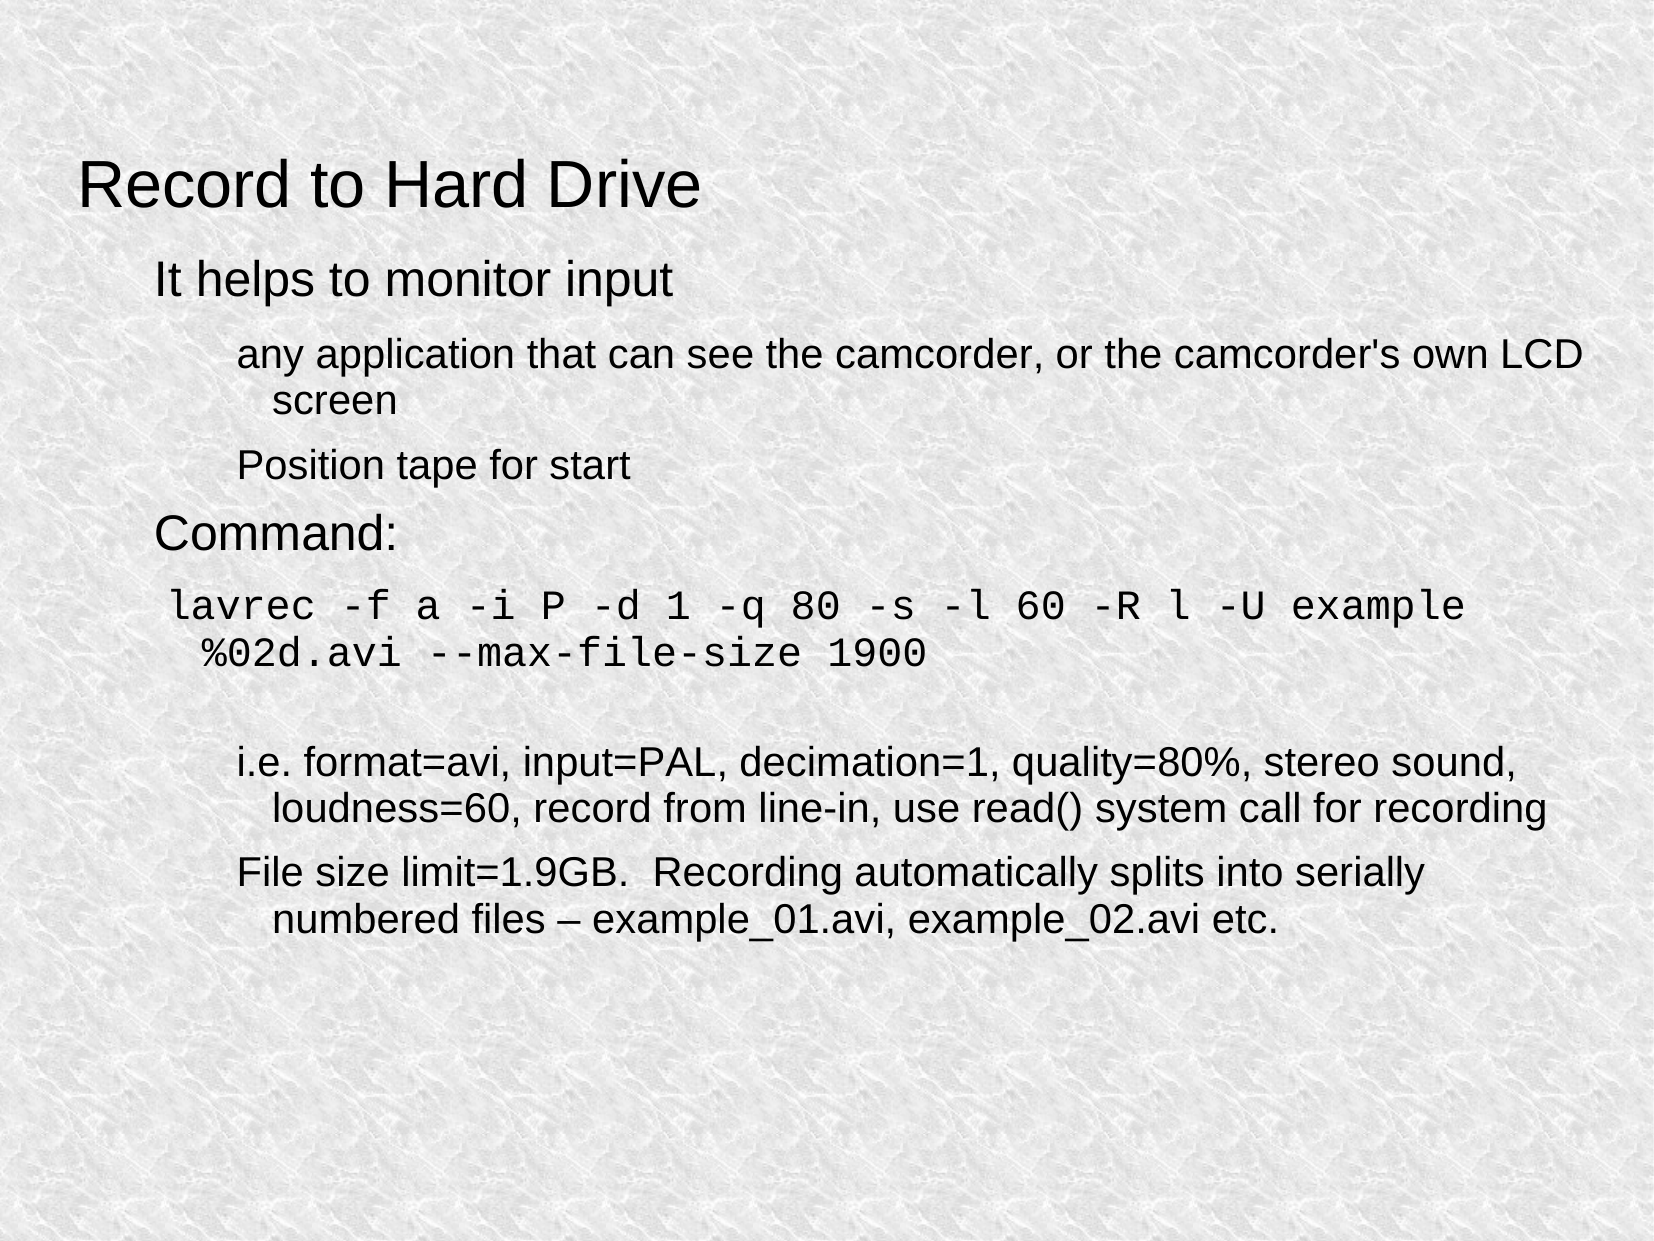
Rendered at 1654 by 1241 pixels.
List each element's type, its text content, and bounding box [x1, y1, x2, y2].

list Record to Hard Drive It helps to monitor input any application that can see the camcorder, or the camcorder's own LCD screen Position tape for start Command: lavrec -f a -i P -d 1 -q 80 -s -l 60 -R l -U example%02d.avi --max-file-size 1900 i.e. format=avi, input=PAL, decimation=1, quality=80%, stereo sound, loudness=60, record from line-in, use read() system call for recording File size limit=1.9GB. Recording automatically splits into serially numbered files – example_01.avi, example_02.avi etc. [59, 147, 1601, 1125]
picture [0, 0, 1654, 1241]
